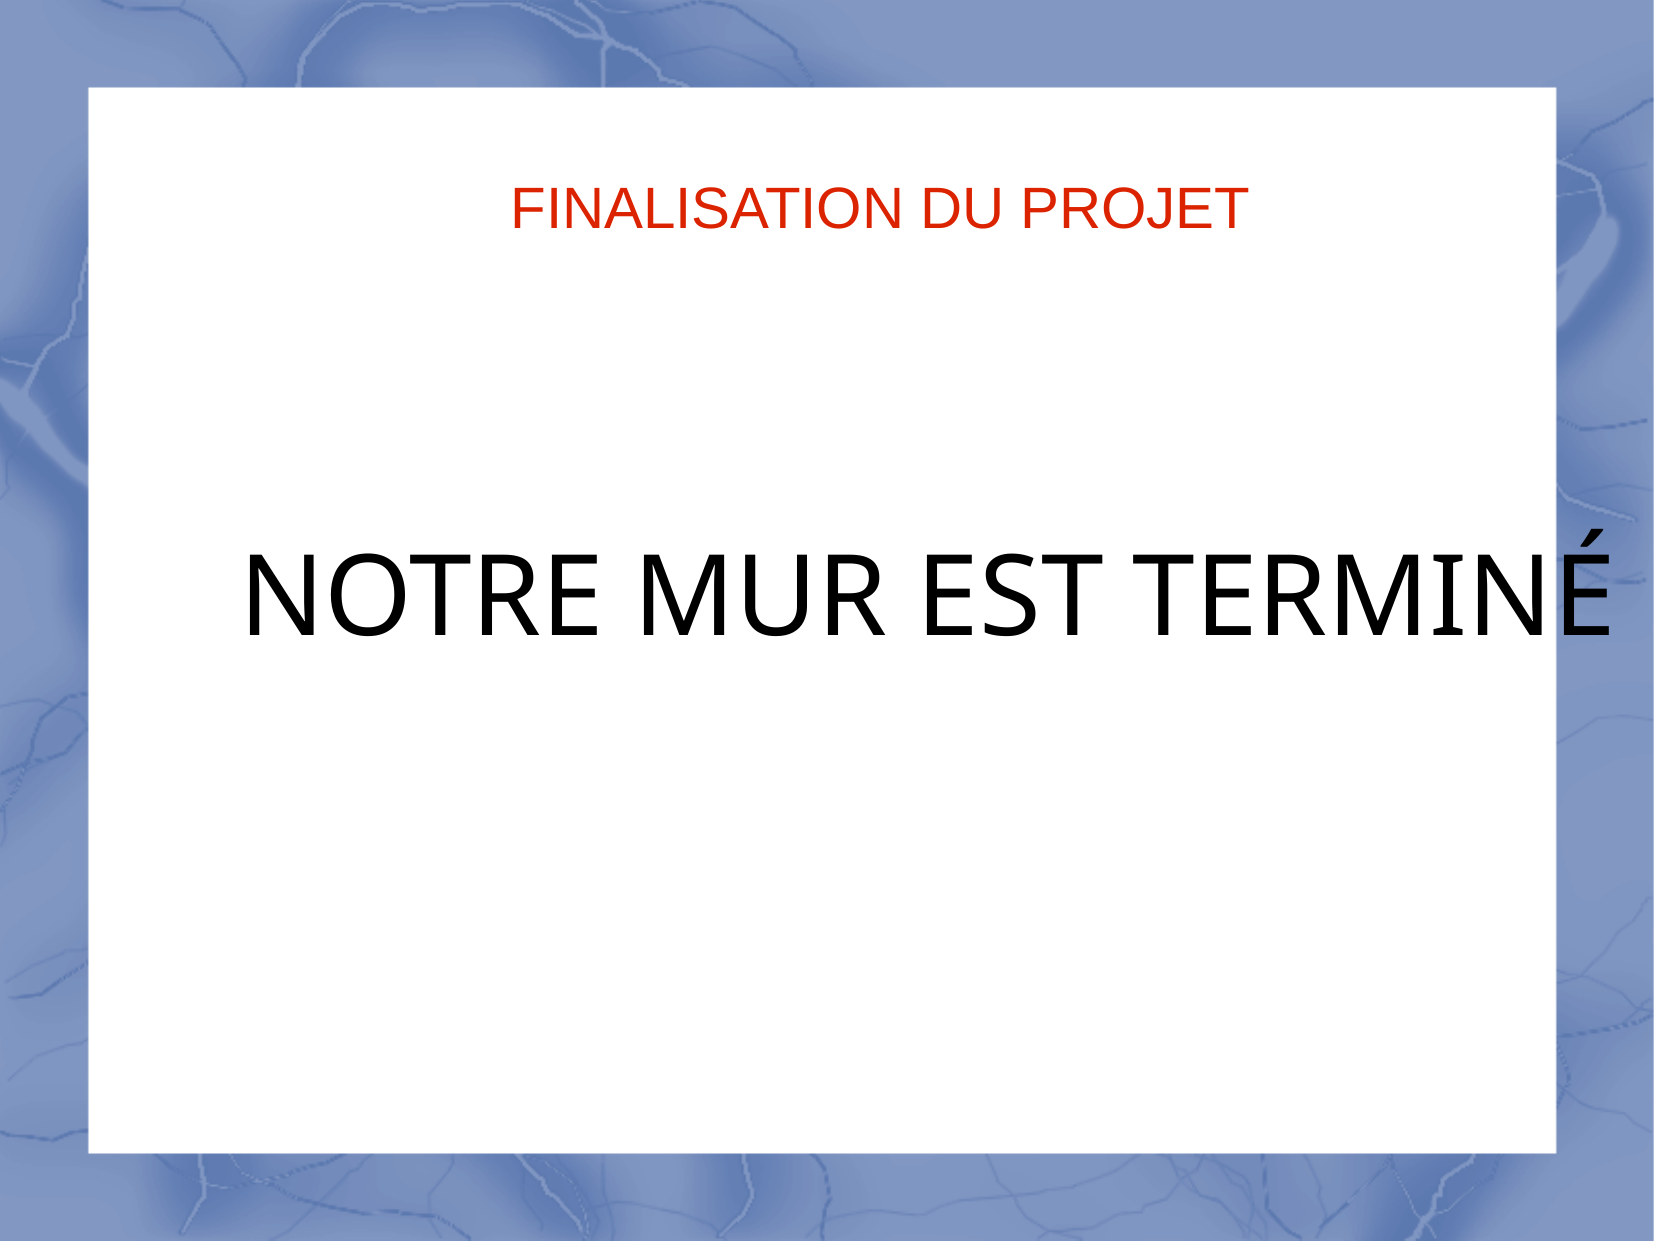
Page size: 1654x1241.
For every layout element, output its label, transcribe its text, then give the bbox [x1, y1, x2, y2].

picture [0, 0, 1654, 1241]
text_box FINALISATION DU PROJET [496, 168, 1266, 249]
text_box NOTRE MUR EST TERMINÉ [224, 507, 1422, 658]
